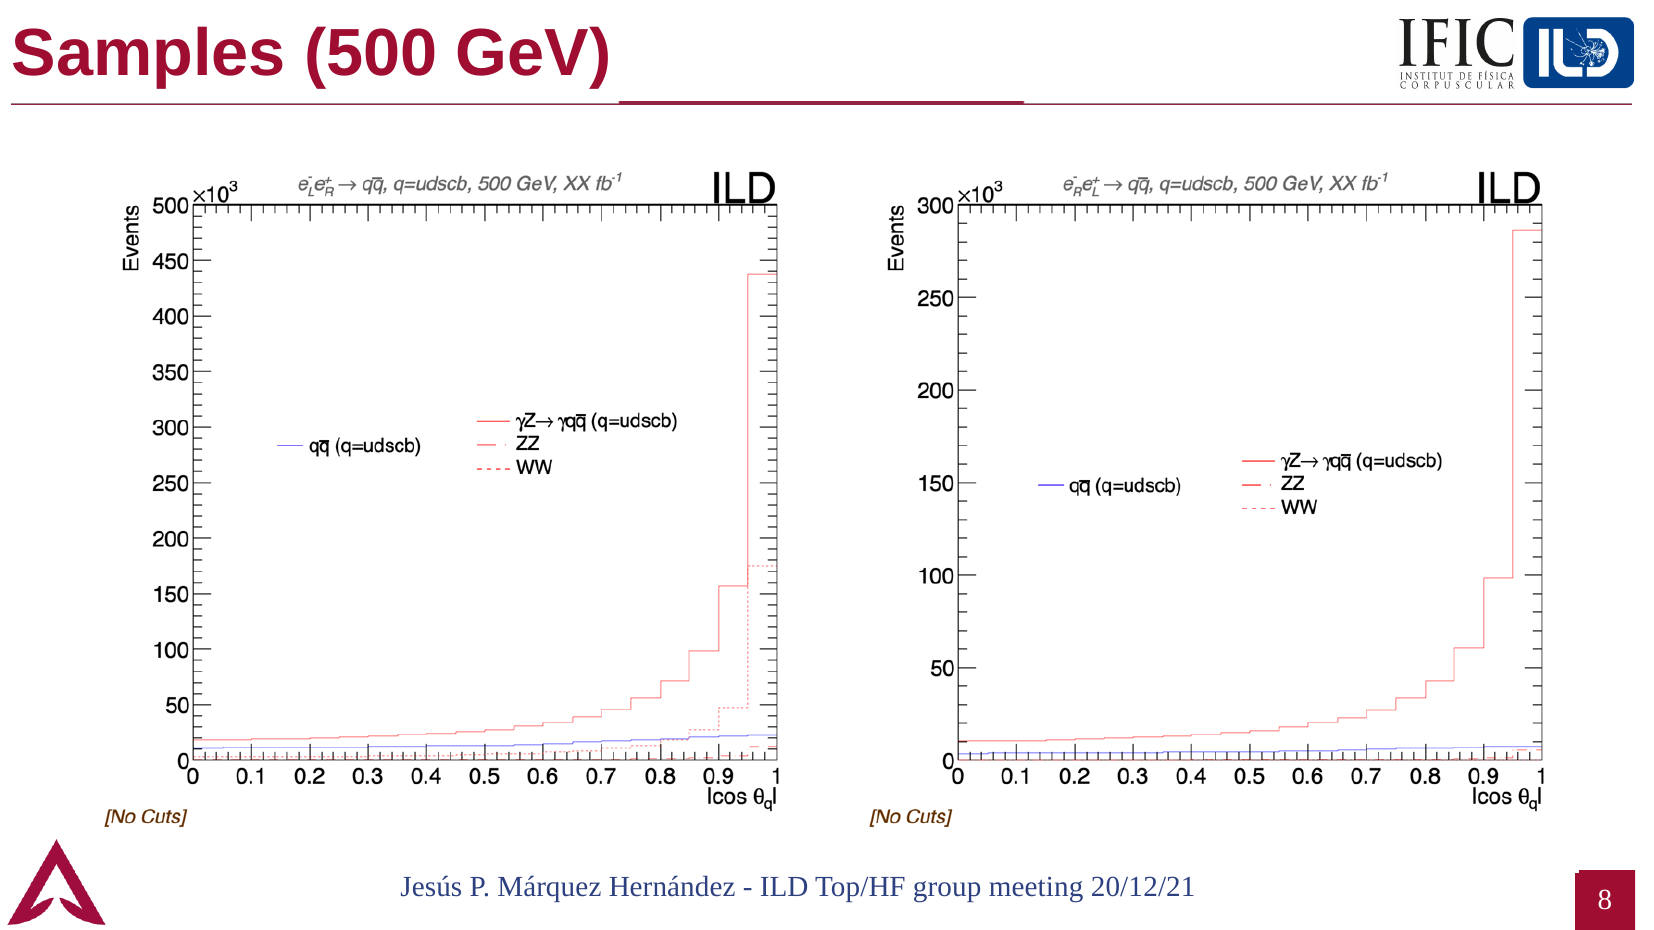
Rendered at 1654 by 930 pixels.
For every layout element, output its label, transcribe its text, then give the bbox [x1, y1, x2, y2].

picture [1522, 14, 1635, 90]
picture [7, 169, 814, 925]
picture [840, 169, 1579, 873]
title Samples (500 GeV) [11, 14, 1500, 102]
picture [11, 101, 1632, 105]
picture [1500, 16, 1517, 92]
